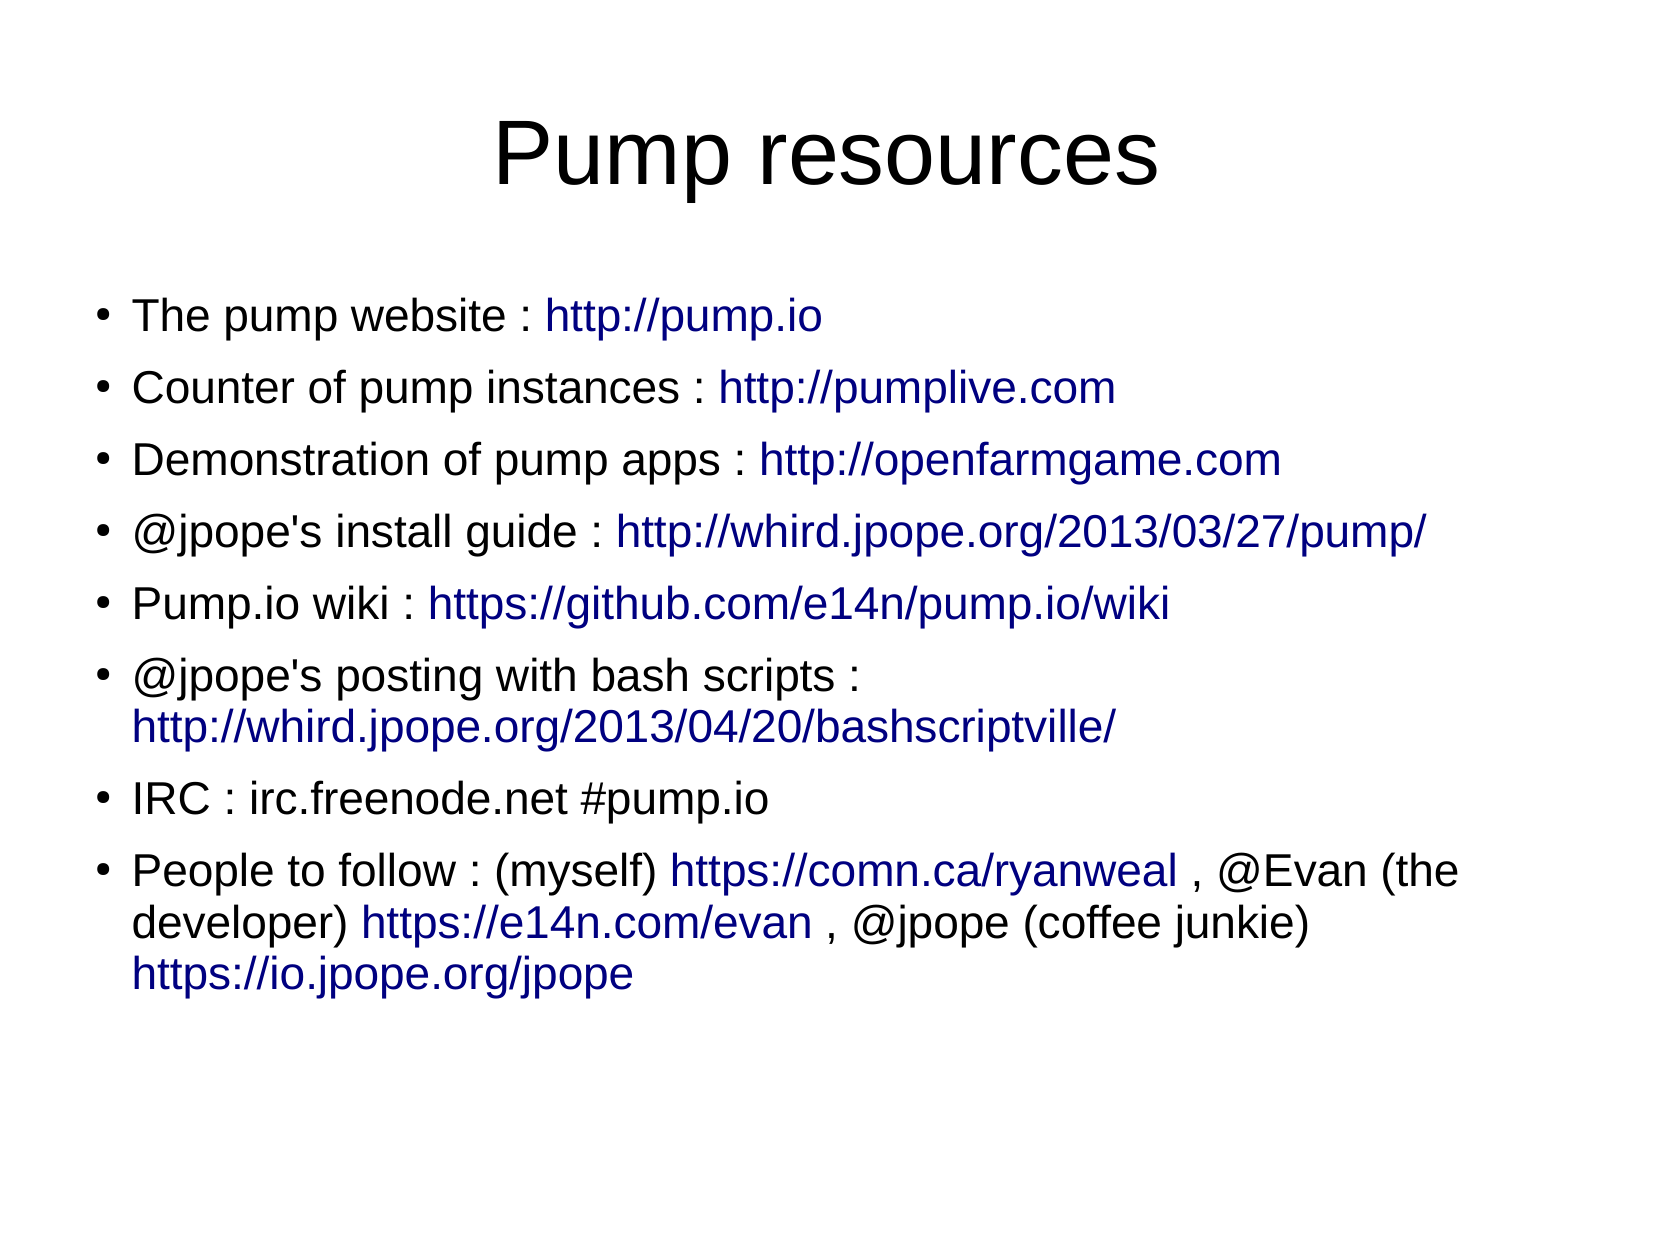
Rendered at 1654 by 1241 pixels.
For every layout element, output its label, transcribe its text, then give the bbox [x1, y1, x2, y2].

list The pump website : http://pump.io Counter of pump instances : http://pumplive.com Demonstration of pump apps : http://openfarmgame.com @jpope's install guide : http://whird.jpope.org/2013/03/27/pump/ Pump.io wiki : https://github.com/e14n/pump.io/wiki @jpope's posting with bash scripts : http://whird.jpope.org/2013/04/20/bashscriptville/ IRC : irc.freenode.net #pump.io People to follow : (myself) https://comn.ca/ryanweal , @Evan (the developer) https://e14n.com/evan , @jpope (coffee junkie) https://io.jpope.org/jpope [82, 290, 1538, 1010]
title Pump resources [82, 49, 1571, 257]
